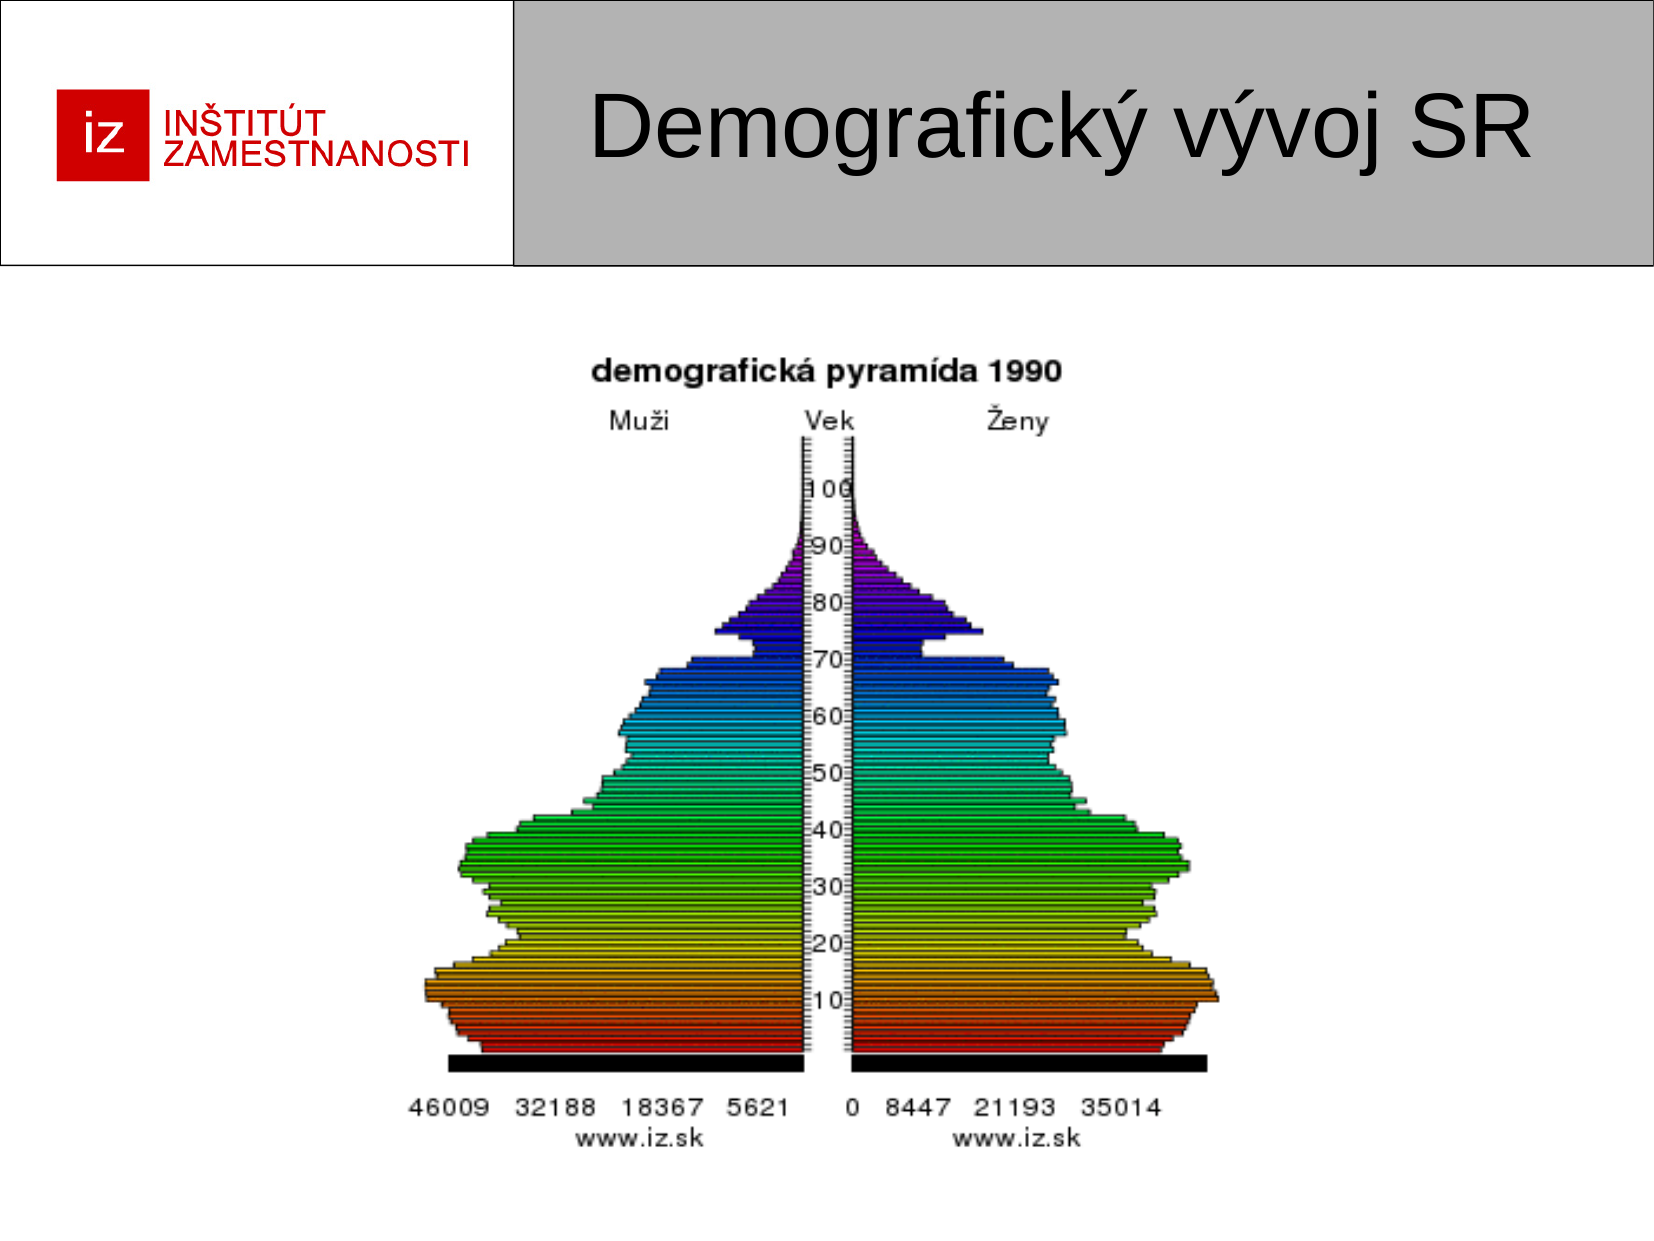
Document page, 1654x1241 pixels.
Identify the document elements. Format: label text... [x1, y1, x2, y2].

title Demografický vývoj SR [561, 29, 1565, 237]
picture [5, 8, 512, 257]
picture [357, 308, 1300, 1182]
